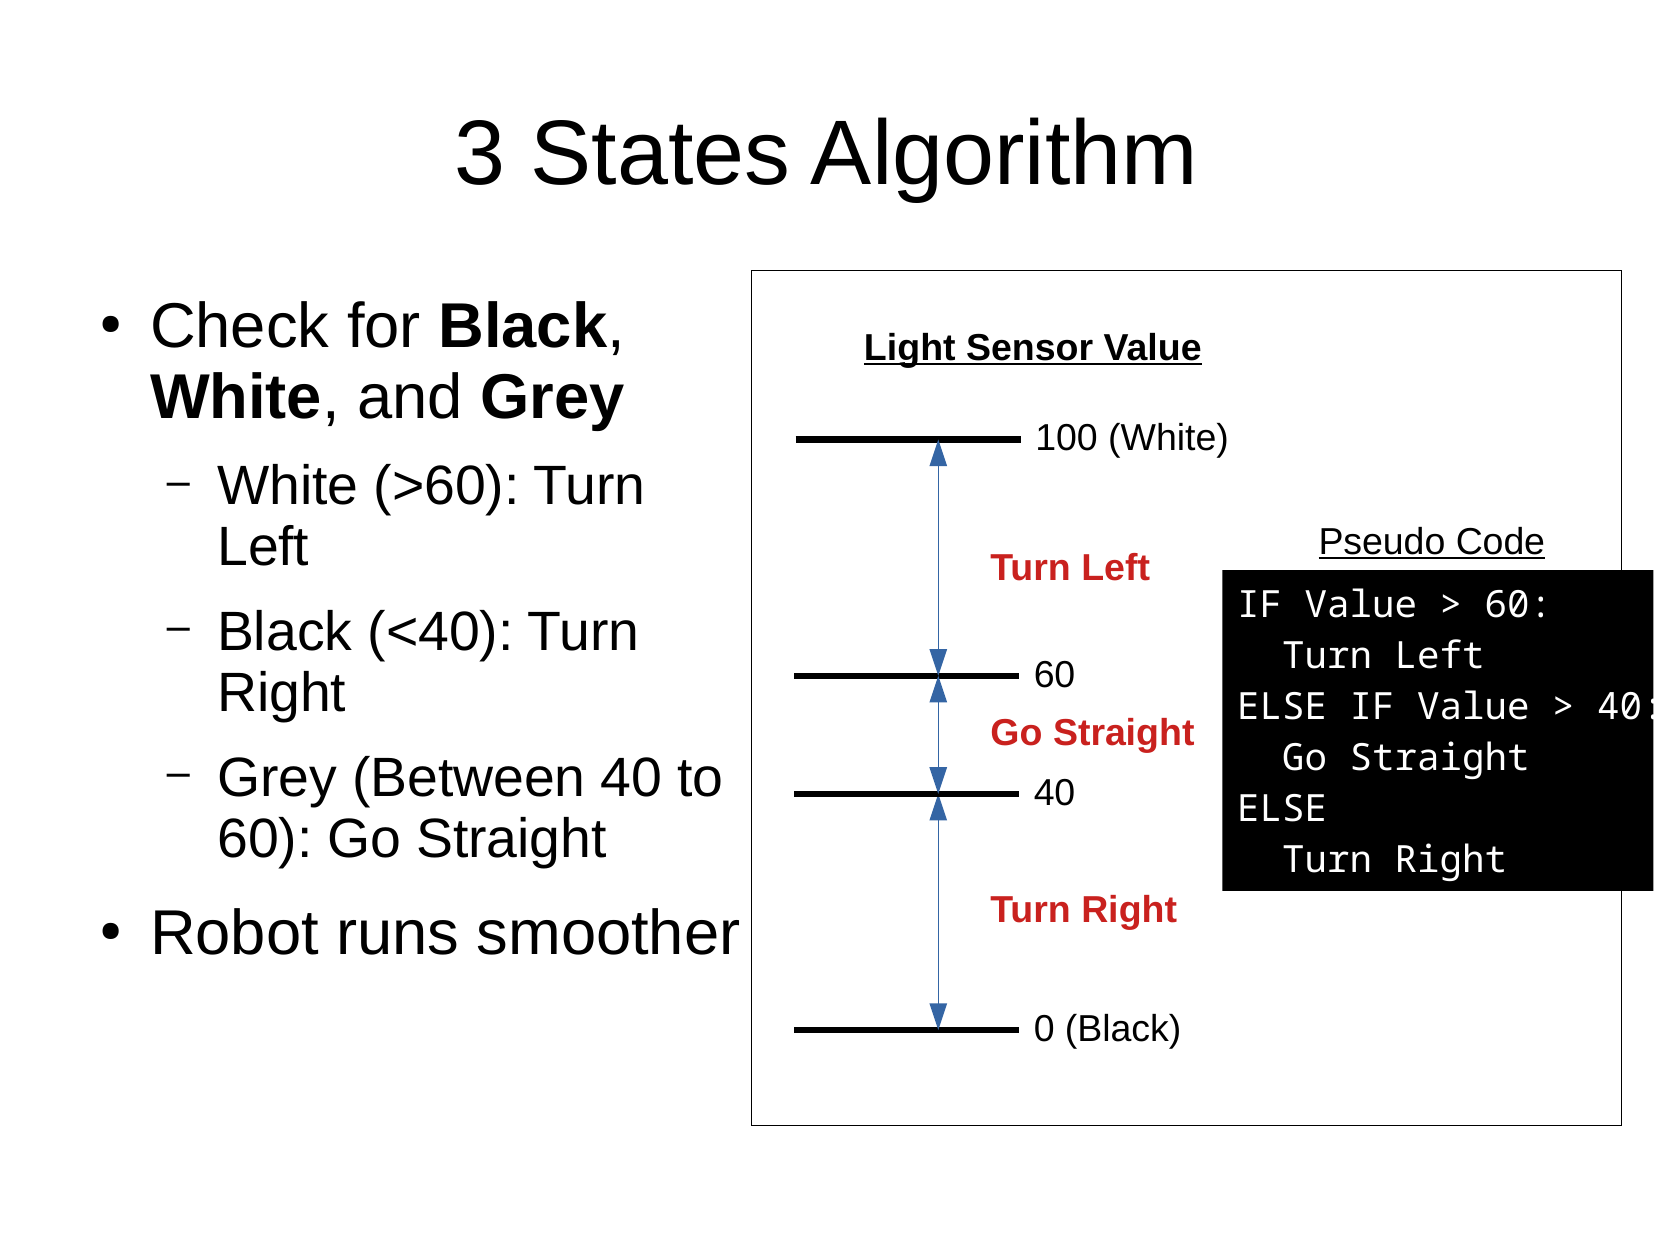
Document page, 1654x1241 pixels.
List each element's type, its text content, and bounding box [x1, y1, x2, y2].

text_box Go Straight [975, 704, 1210, 762]
text_box 60 [1019, 645, 1170, 704]
list Check for Black, White, and Grey White (>60): Turn Left Black (<40): Turn Right Grey (Between 40 to 60): Go Straight Robot runs smoother [82, 290, 751, 1010]
text_box Light Sensor Value [849, 319, 1217, 377]
title 3 States Algorithm [82, 49, 1571, 257]
text_box 100 (White) [1020, 409, 1261, 551]
text_box 0 (Black) [1019, 1000, 1291, 1061]
text_box Turn Right [975, 881, 1193, 939]
text_box 40 [1019, 763, 1170, 824]
text_box Pseudo Code [1303, 513, 1561, 571]
text_box IF Value > 60: Turn Left ELSE IF Value > 40: Go Straight ELSE Turn Right [1222, 570, 1609, 812]
text_box Turn Left [975, 539, 1165, 596]
text_box [751, 270, 1622, 1126]
